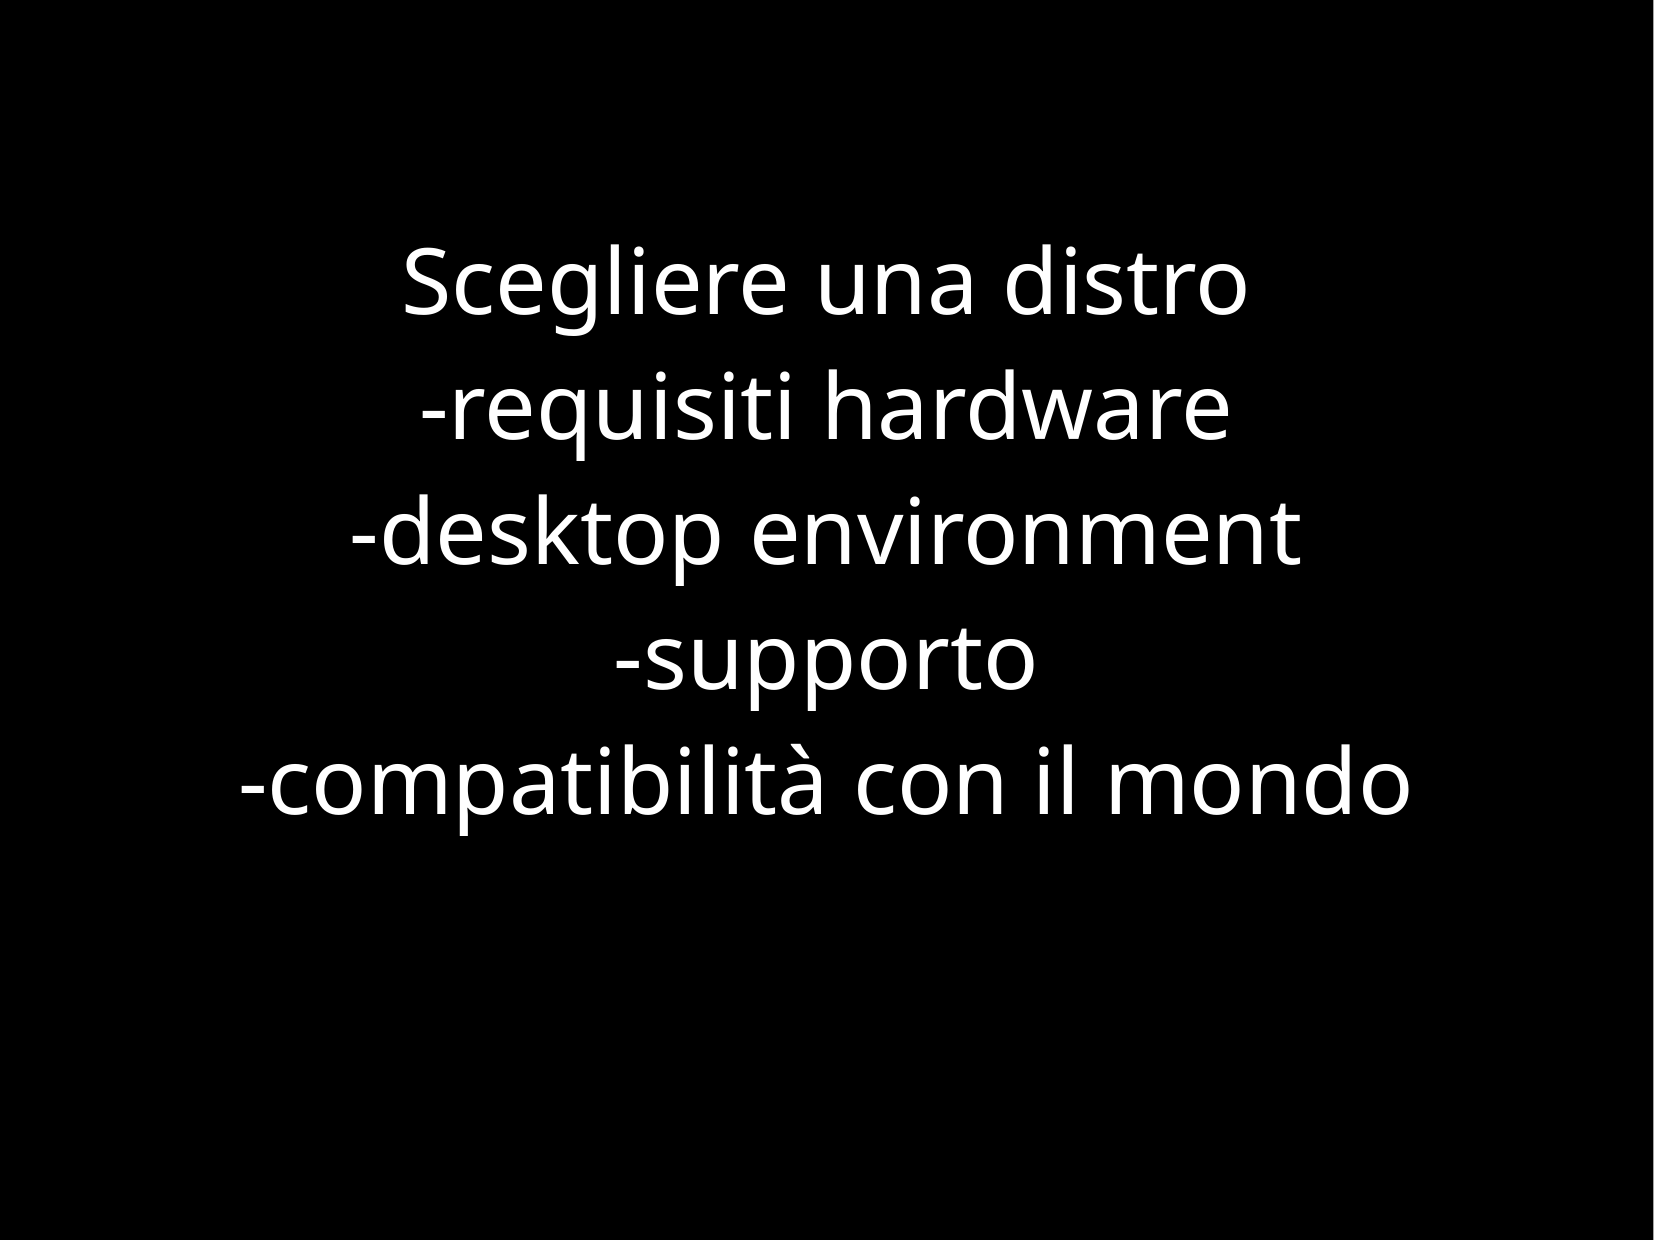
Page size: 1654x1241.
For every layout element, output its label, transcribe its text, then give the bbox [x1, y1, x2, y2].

subtitle Scegliere una distro -requisiti hardware -desktop environment -supporto -compatibilità con il mondo [82, 49, 1571, 1010]
